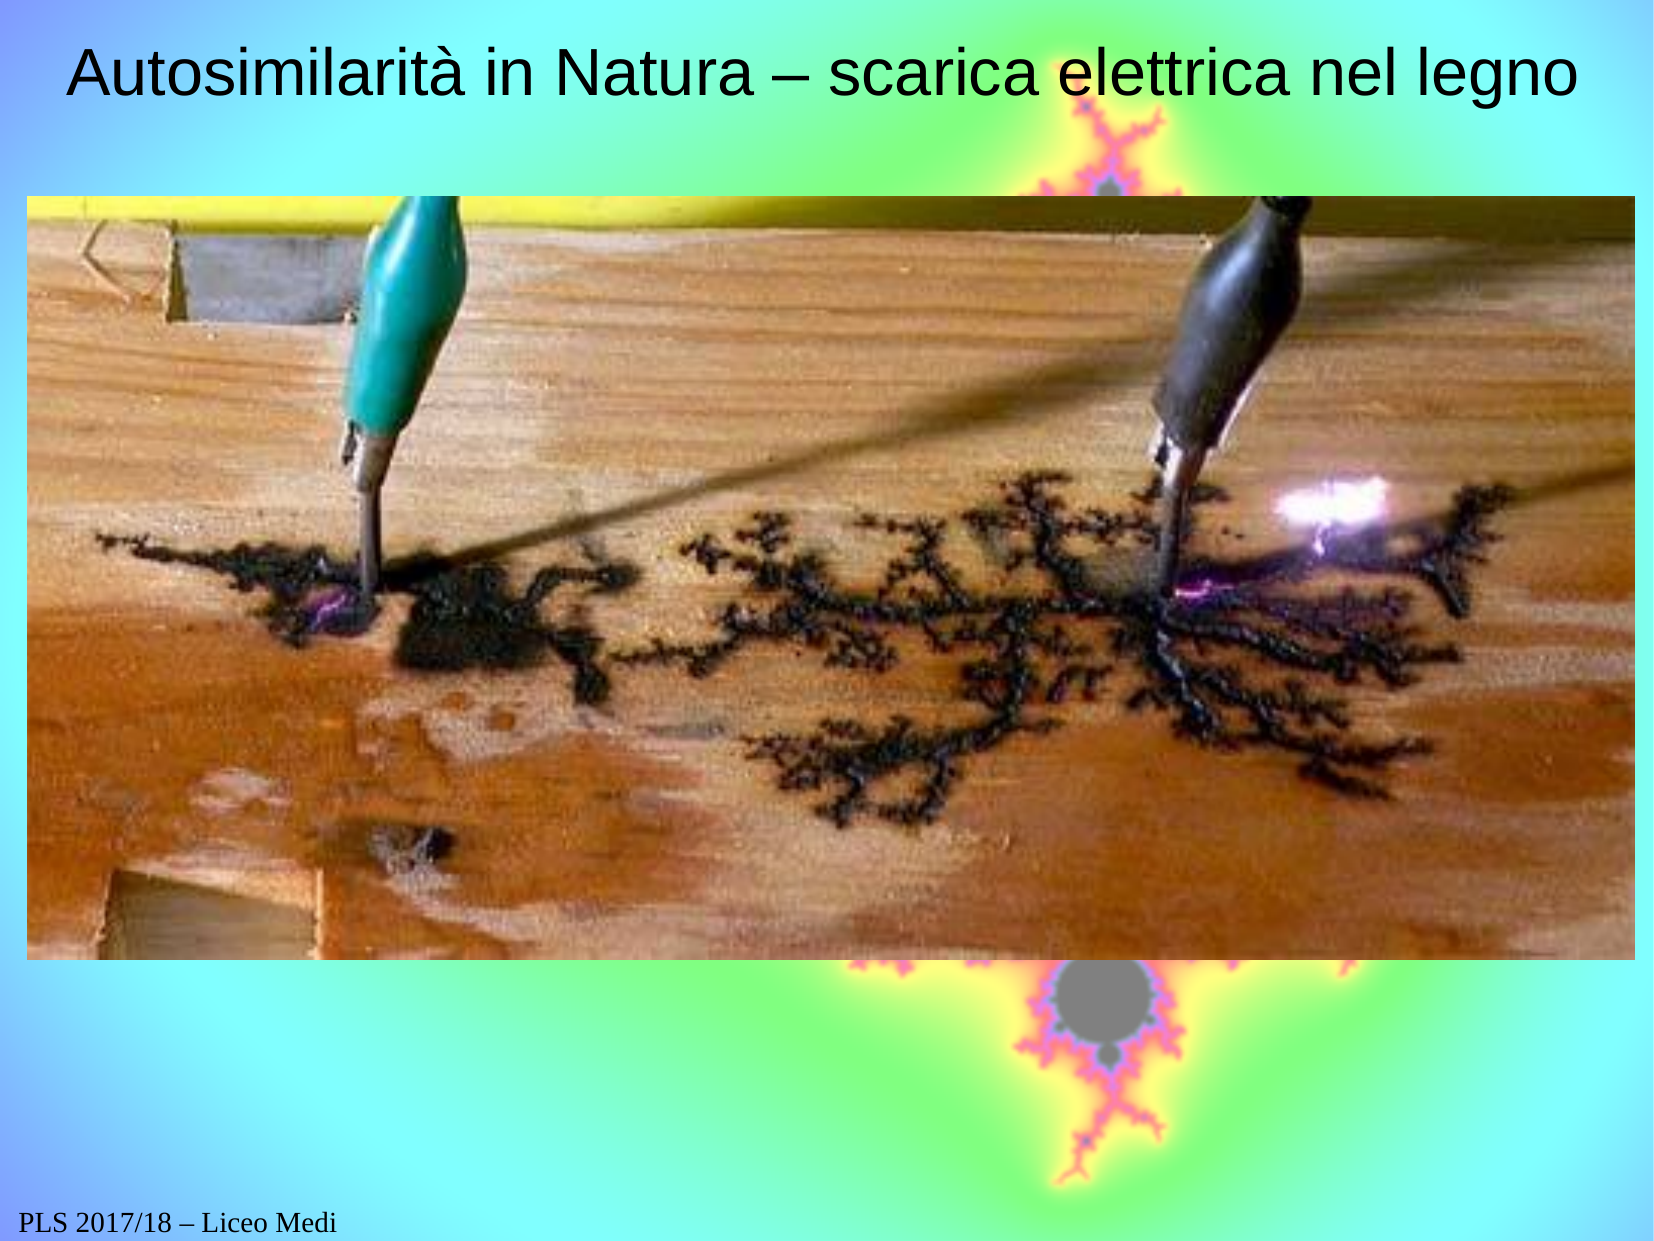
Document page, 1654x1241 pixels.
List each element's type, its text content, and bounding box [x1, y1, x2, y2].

title Autosimilarità in Natura – scarica elettrica nel legno [20, 0, 1626, 147]
picture [0, 0, 1654, 1241]
